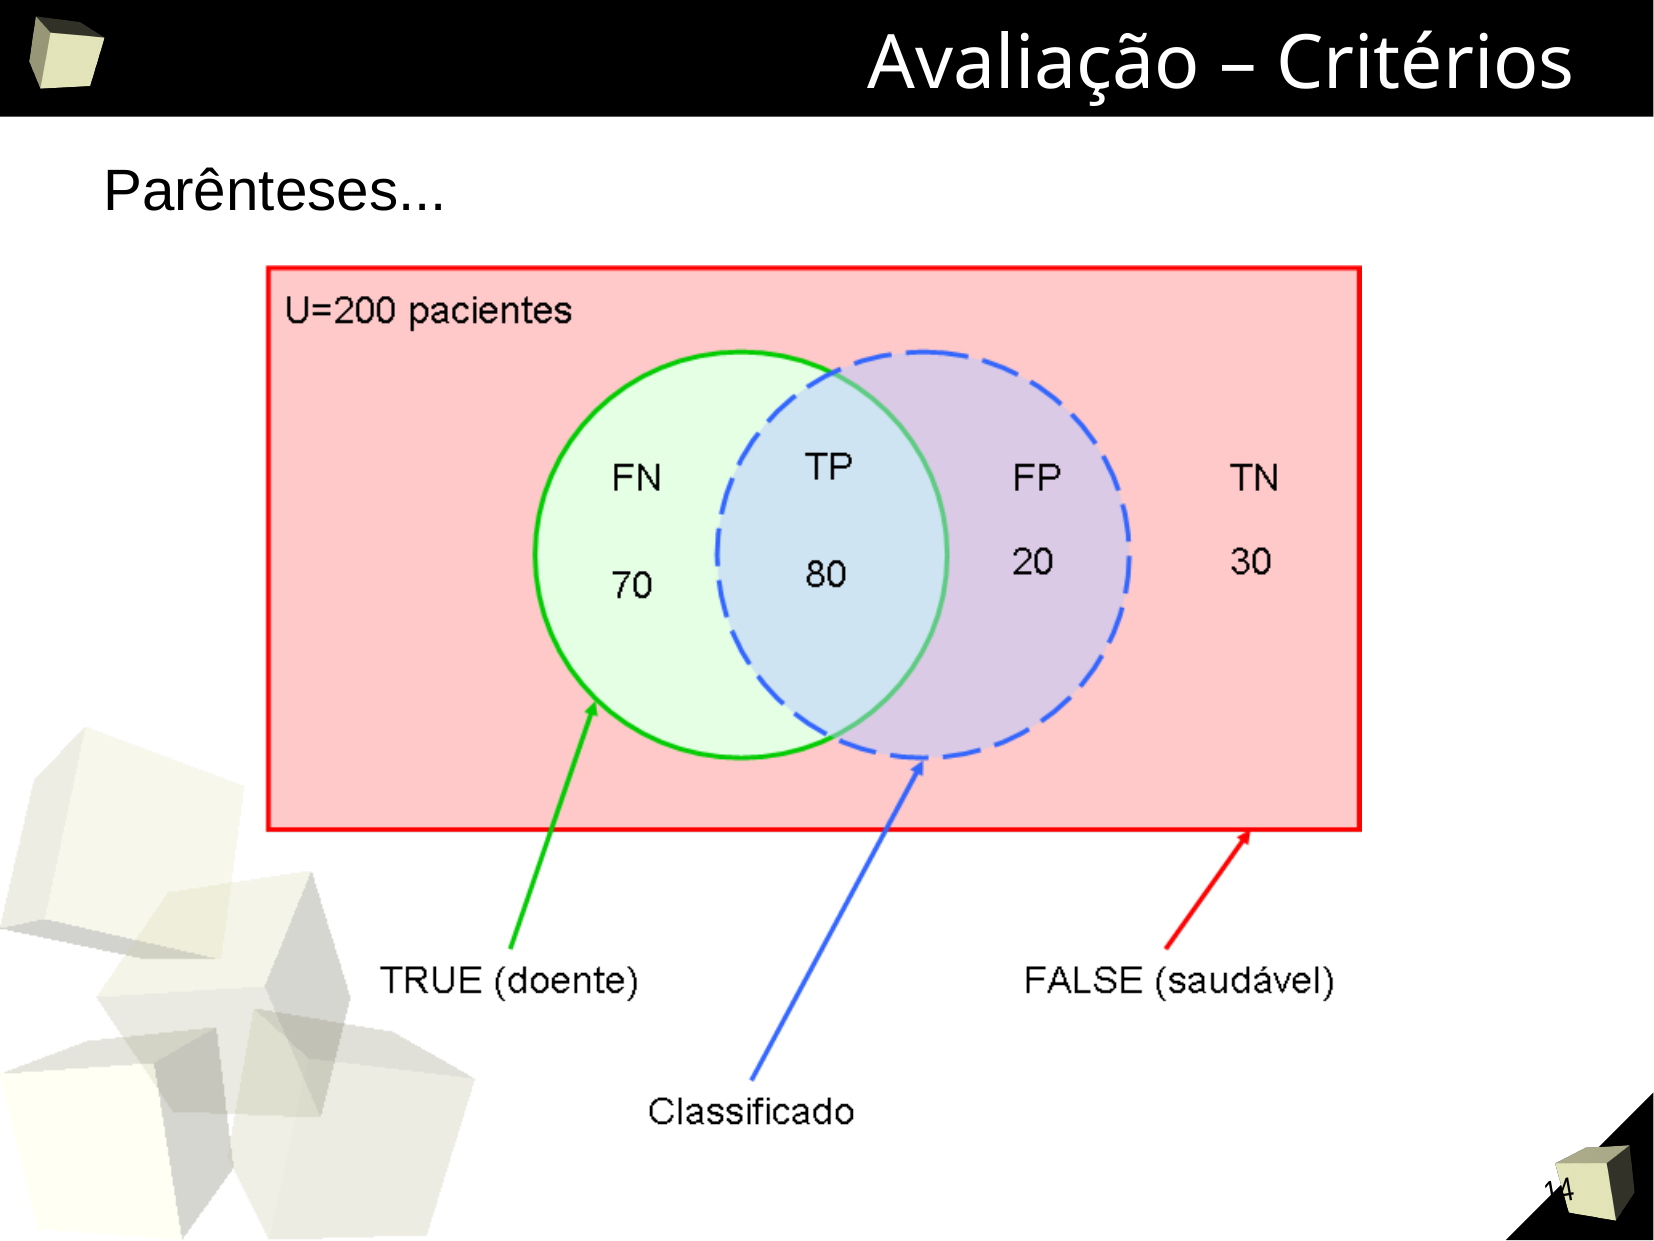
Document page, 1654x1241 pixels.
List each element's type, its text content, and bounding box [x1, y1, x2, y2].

picture [0, 265, 1362, 1241]
title Avaliação – Critérios [118, 0, 1595, 119]
text_box Parênteses... [88, 149, 463, 230]
